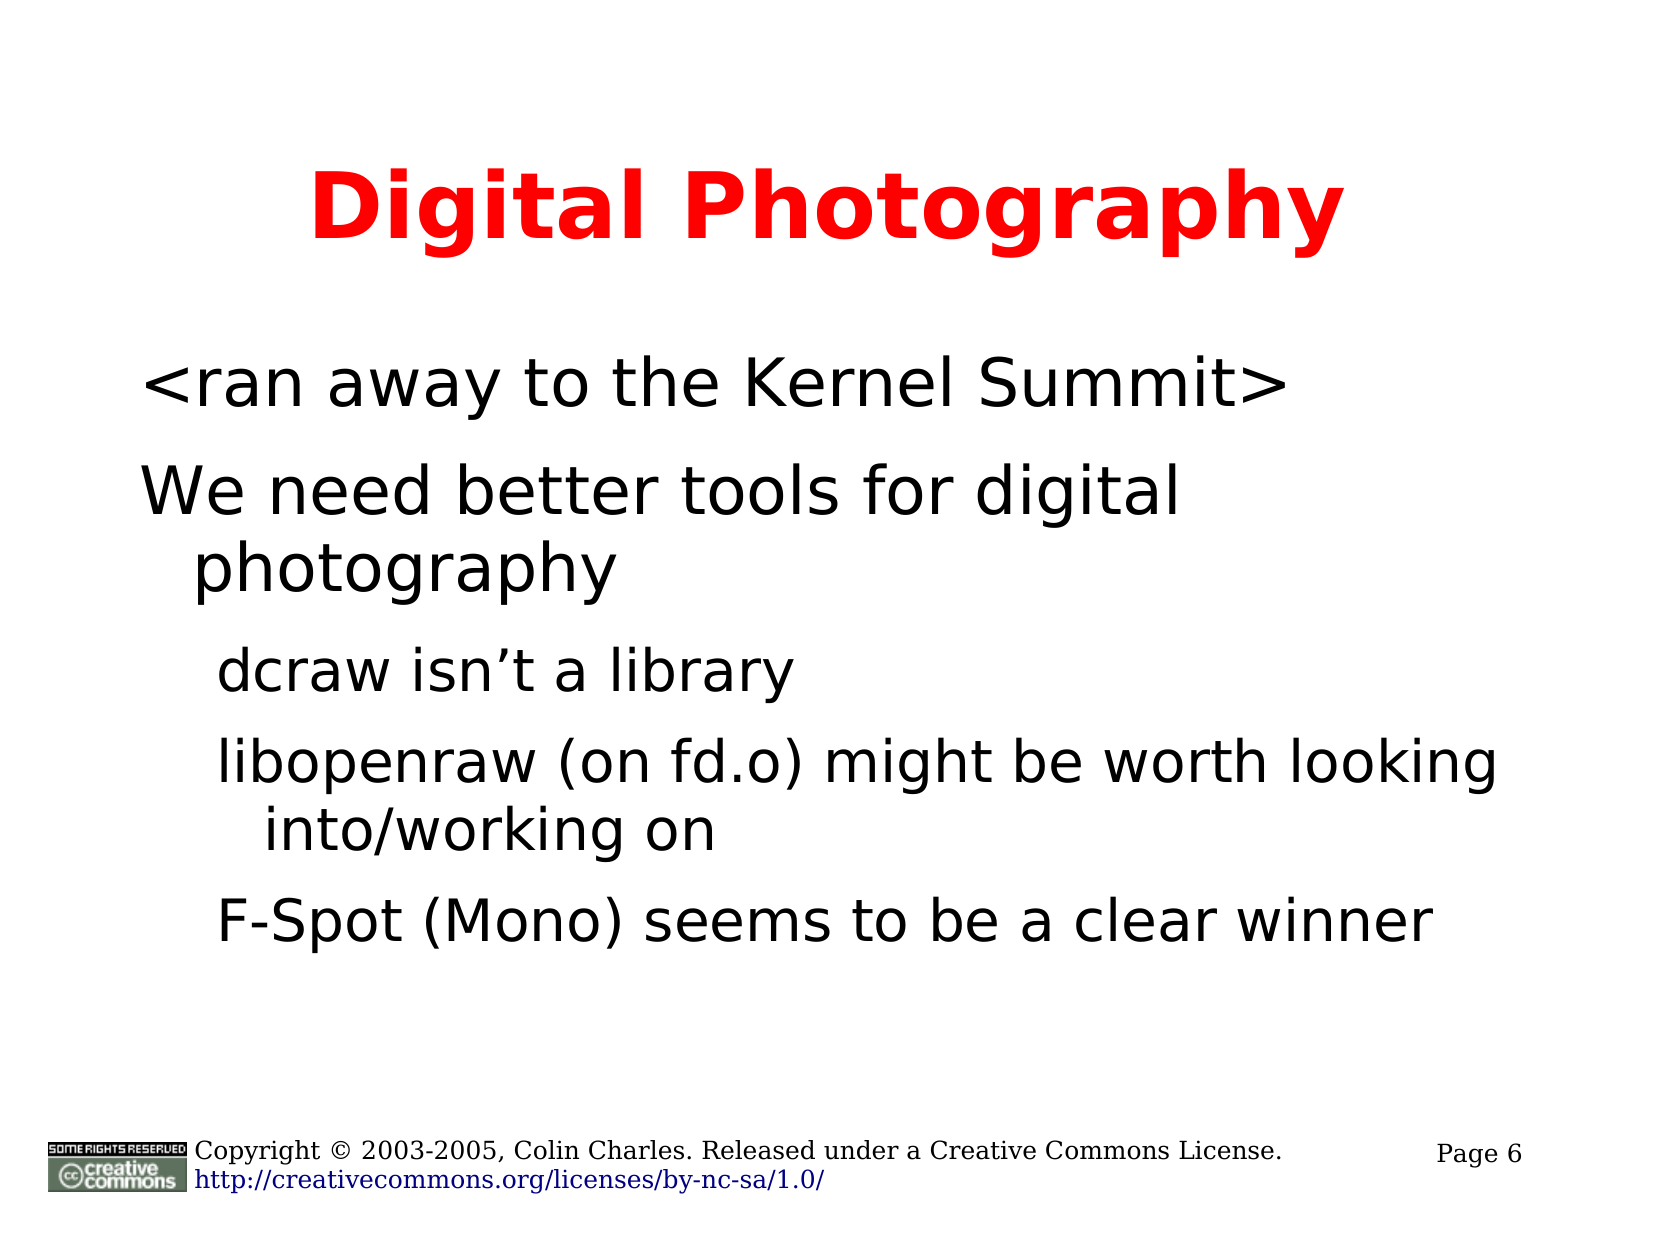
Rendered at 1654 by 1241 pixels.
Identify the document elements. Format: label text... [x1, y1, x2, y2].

title Digital Photography [121, 102, 1534, 311]
list <ran away to the Kernel Summit> We need better tools for digital photography dcraw isn’t a library libopenraw (on fd.o) might be worth looking into/working on F-Spot (Mono) seems to be a clear winner [121, 344, 1534, 1127]
picture [48, 1142, 187, 1192]
